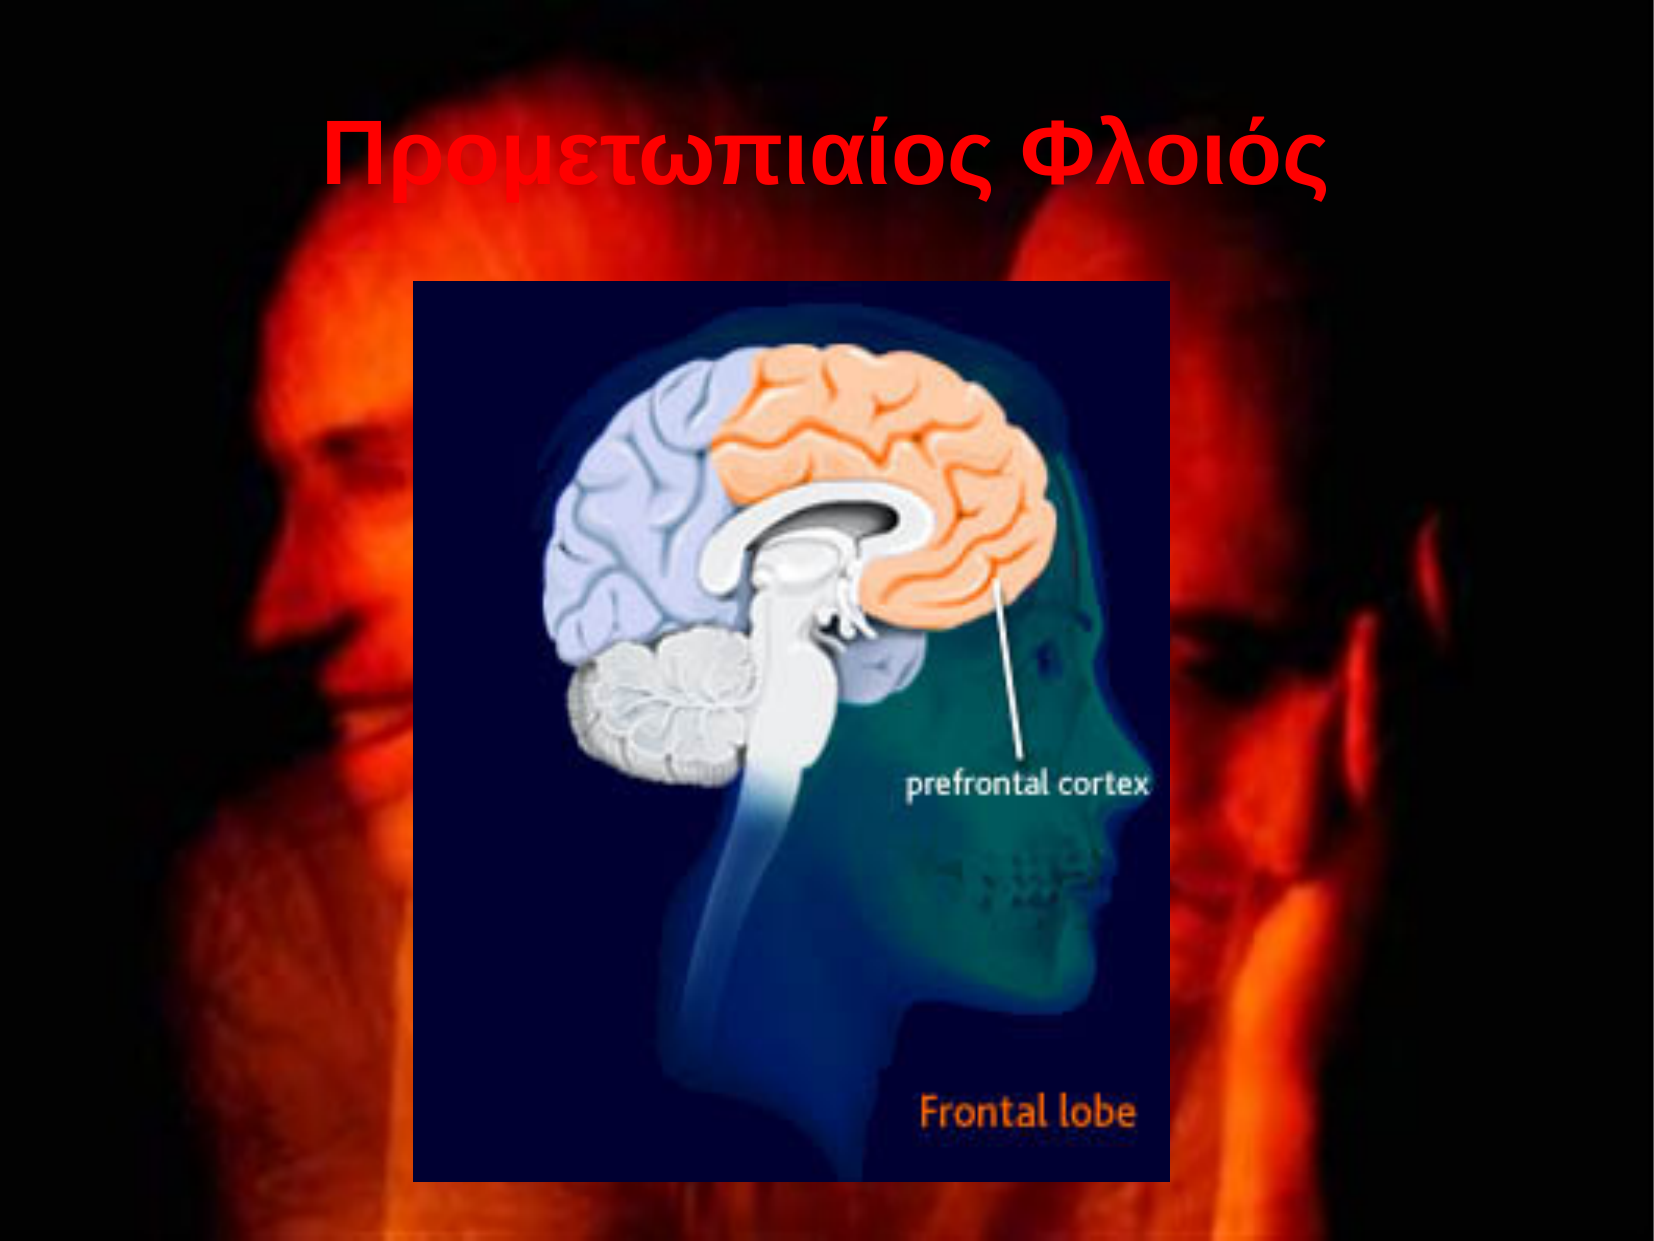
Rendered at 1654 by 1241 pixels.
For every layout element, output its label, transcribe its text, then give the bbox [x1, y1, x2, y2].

picture [0, 0, 1654, 1241]
title Προμετωπιαίος Φλοιός [82, 56, 1571, 250]
